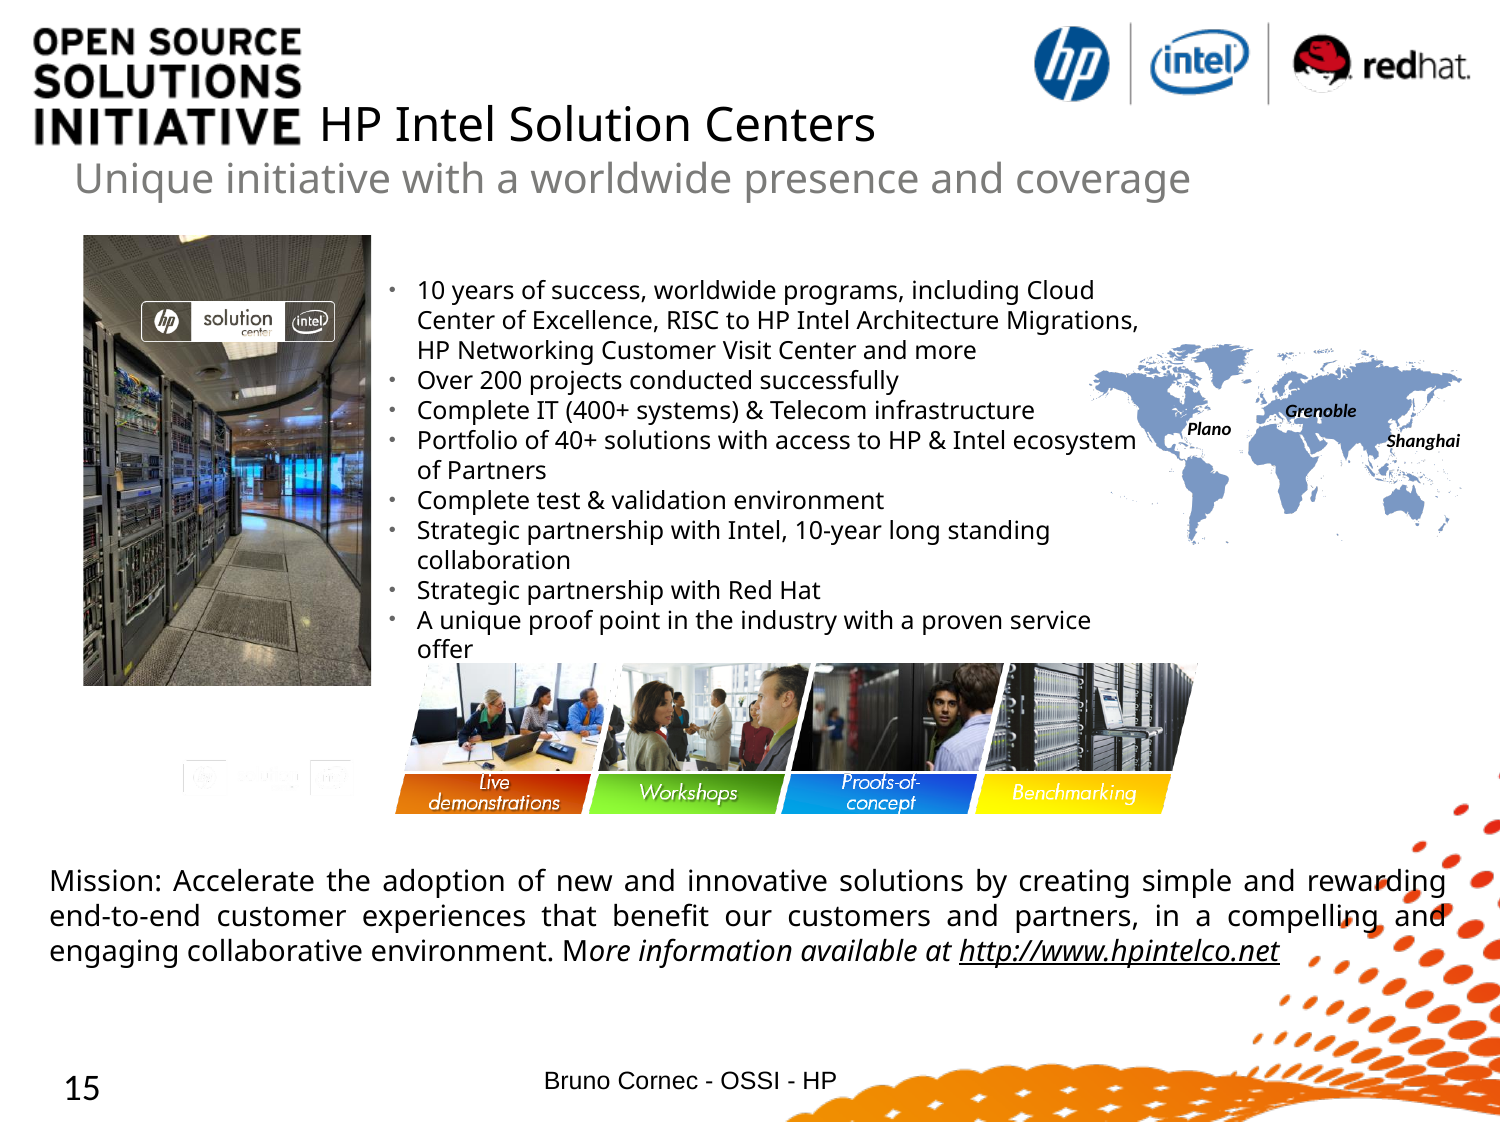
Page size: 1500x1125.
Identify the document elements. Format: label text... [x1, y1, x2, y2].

list Unique initiative with a worldwide presence and coverage [58, 144, 1432, 209]
picture [0, 0, 1500, 1122]
text_box Plano [1173, 409, 1291, 447]
text_box Mission: Accelerate the adoption of new and innovative solutions by creating simple and rewarding end-to-end customer experiences that benefit our customers and partners, in a compelling and engaging collaborative environment. More information available at http://www.hpintelco.net [35, 855, 1462, 979]
text_box 10 years of success, worldwide programs, including Cloud Center of Excellence, RISC to HP Intel Architecture Migrations, HP Networking Customer Visit Center and more Over 200 projects conducted successfully Complete IT (400+ systems) & Telecom infrastructure Portfolio of 40+ solutions with access to HP & Intel ecosystem of Partners Complete test & validation environment Strategic partnership with Intel, 10-year long standing collaboration Strategic partnership with Red Hat A unique proof point in the industry with a proven service offer [375, 267, 1158, 671]
title HP Intel Solution Centers [303, 86, 1500, 159]
text_box Grenoble [1271, 392, 1389, 429]
text_box Shanghai [1373, 422, 1491, 459]
